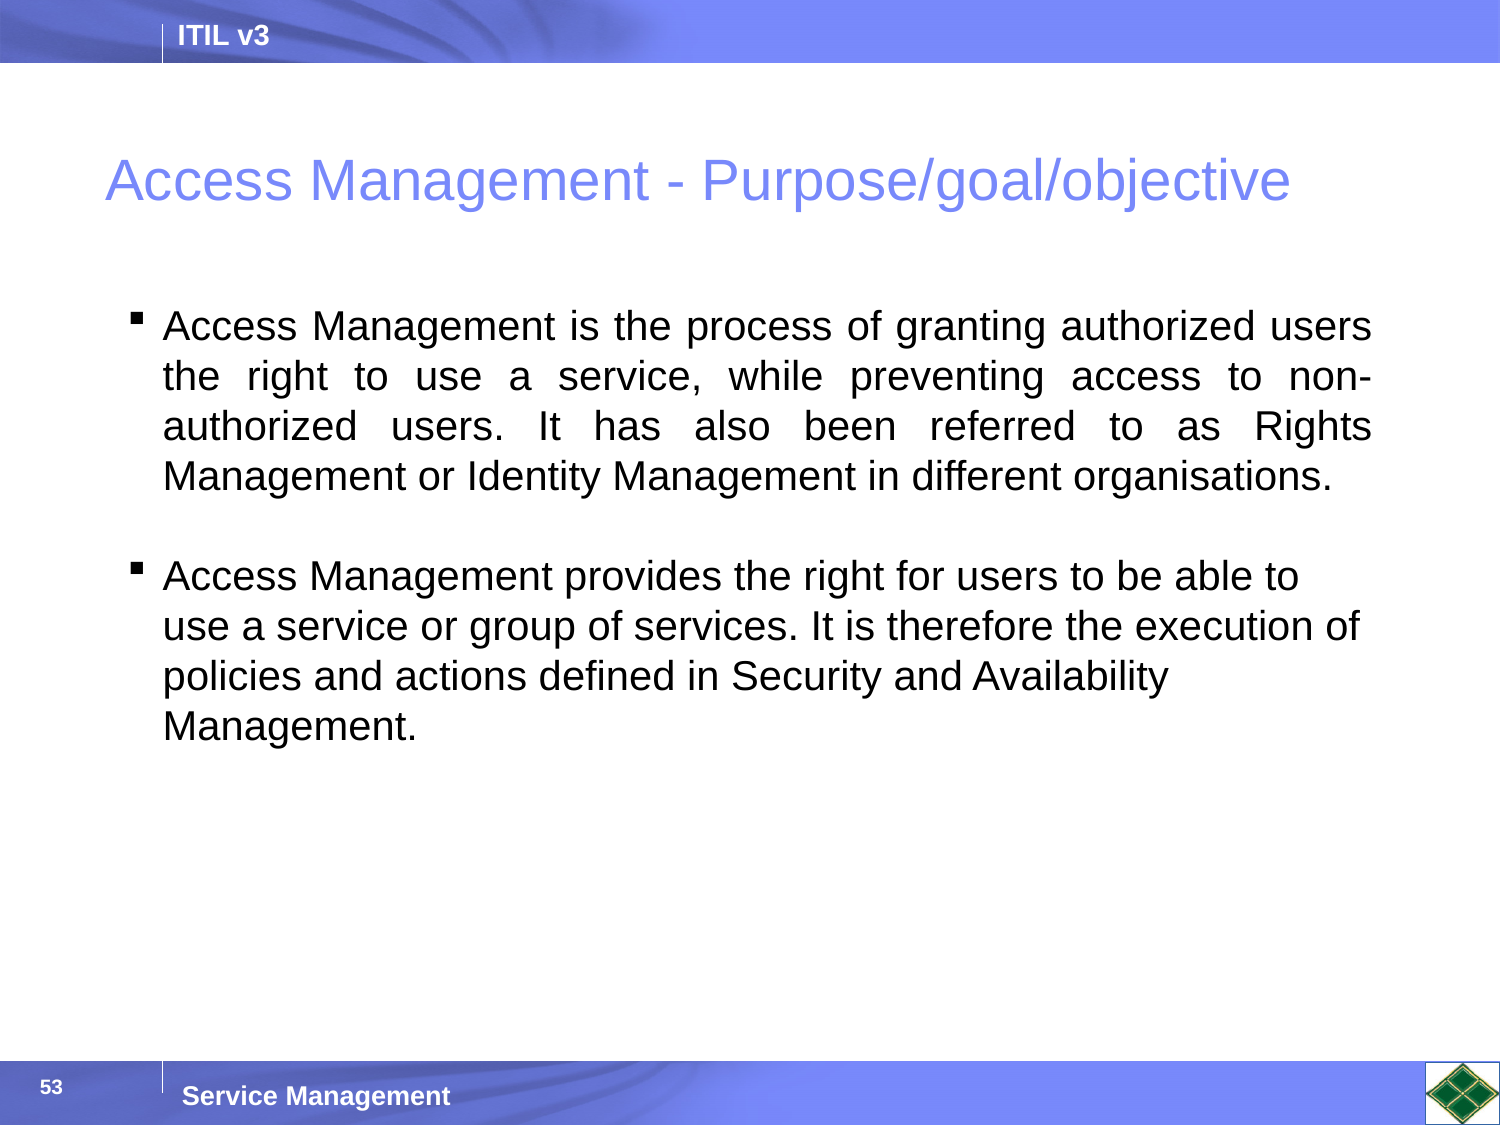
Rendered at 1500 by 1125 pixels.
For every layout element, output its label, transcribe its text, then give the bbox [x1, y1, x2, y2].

text_box Access Management is the process of granting authorized users the right to use a service, while preventing access to non-authorized users. It has also been referred to as Rights Management or Identity Management in different organisations. Access Management provides the right for users to be able to use a service or group of services. It is therefore the execution of policies and actions defined in Security and Availability Management. [112, 291, 1388, 932]
picture [1426, 1063, 1499, 1124]
picture [0, 1061, 1500, 1125]
text_box <číslo> [25, 1066, 191, 1119]
text_box Access Management - Purpose/goal/objective [90, 121, 1443, 221]
picture [0, 0, 1500, 63]
